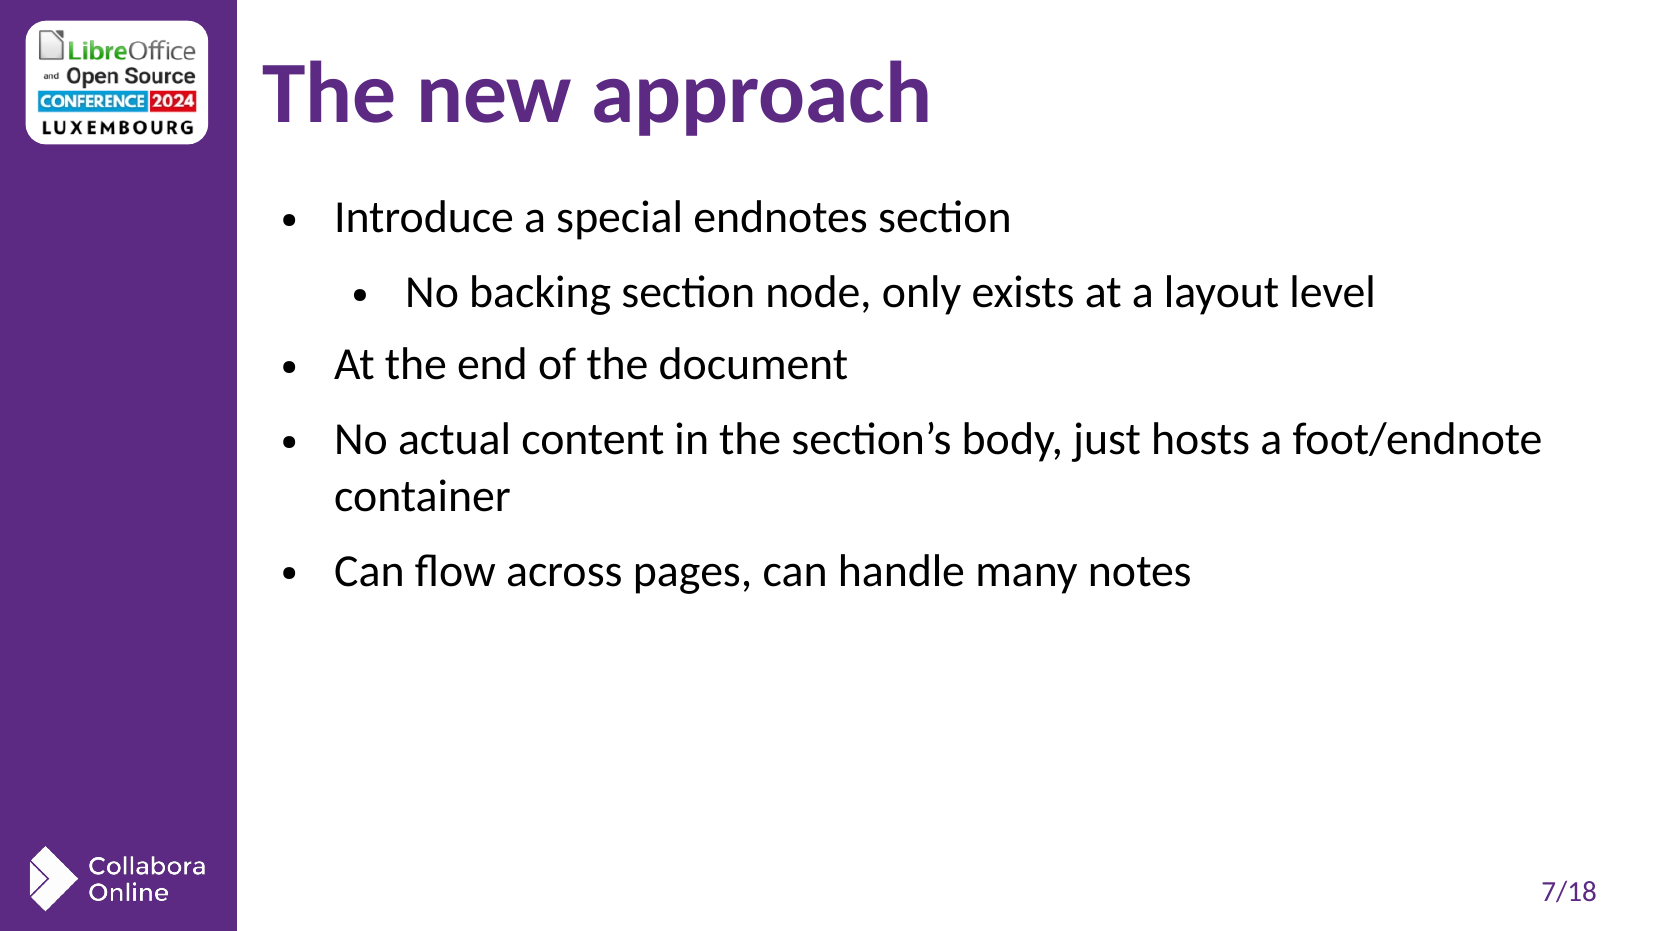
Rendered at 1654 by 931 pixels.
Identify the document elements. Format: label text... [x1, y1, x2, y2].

picture [25, 841, 209, 916]
picture [34, 26, 200, 139]
title The new approach [262, 13, 1644, 145]
list Introduce a special endnotes section No backing section node, only exists at a layout level At the end of the document No actual content in the section’s body, just hosts a foot/endnote container Can flow across pages, can handle many notes [263, 187, 1605, 856]
